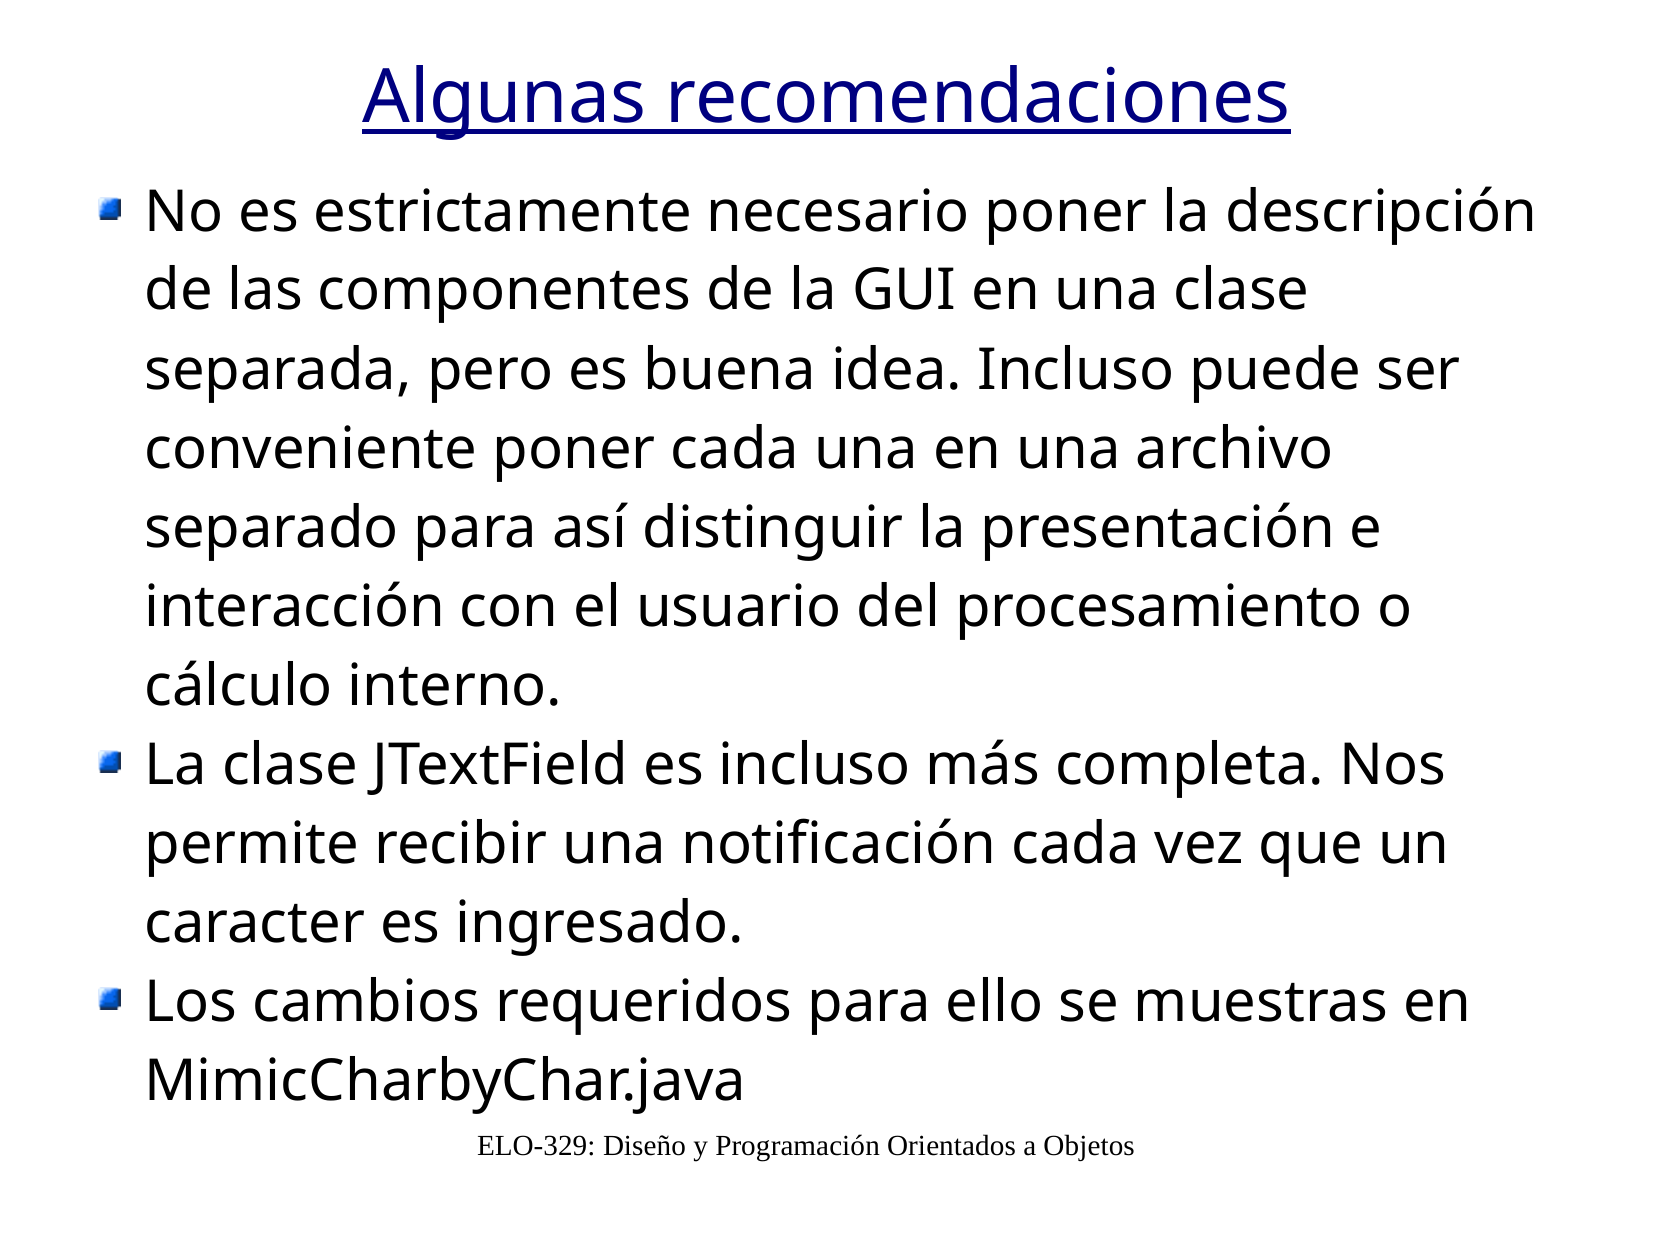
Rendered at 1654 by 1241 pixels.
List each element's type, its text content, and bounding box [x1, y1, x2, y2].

title Algunas recomendaciones [82, 43, 1571, 145]
list No es estrictamente necesario poner la descripción de las componentes de la GUI en una clase separada, pero es buena idea. Incluso puede ser conveniente poner cada una en una archivo separado para así distinguir la presentación e interacción con el usuario del procesamiento o cálculo interno. La clase JTextField es incluso más completa. Nos permite recibir una notificación cada vez que un caracter es ingresado. Los cambios requeridos para ello se muestras en MimicCharbyChar.java [82, 169, 1571, 1126]
